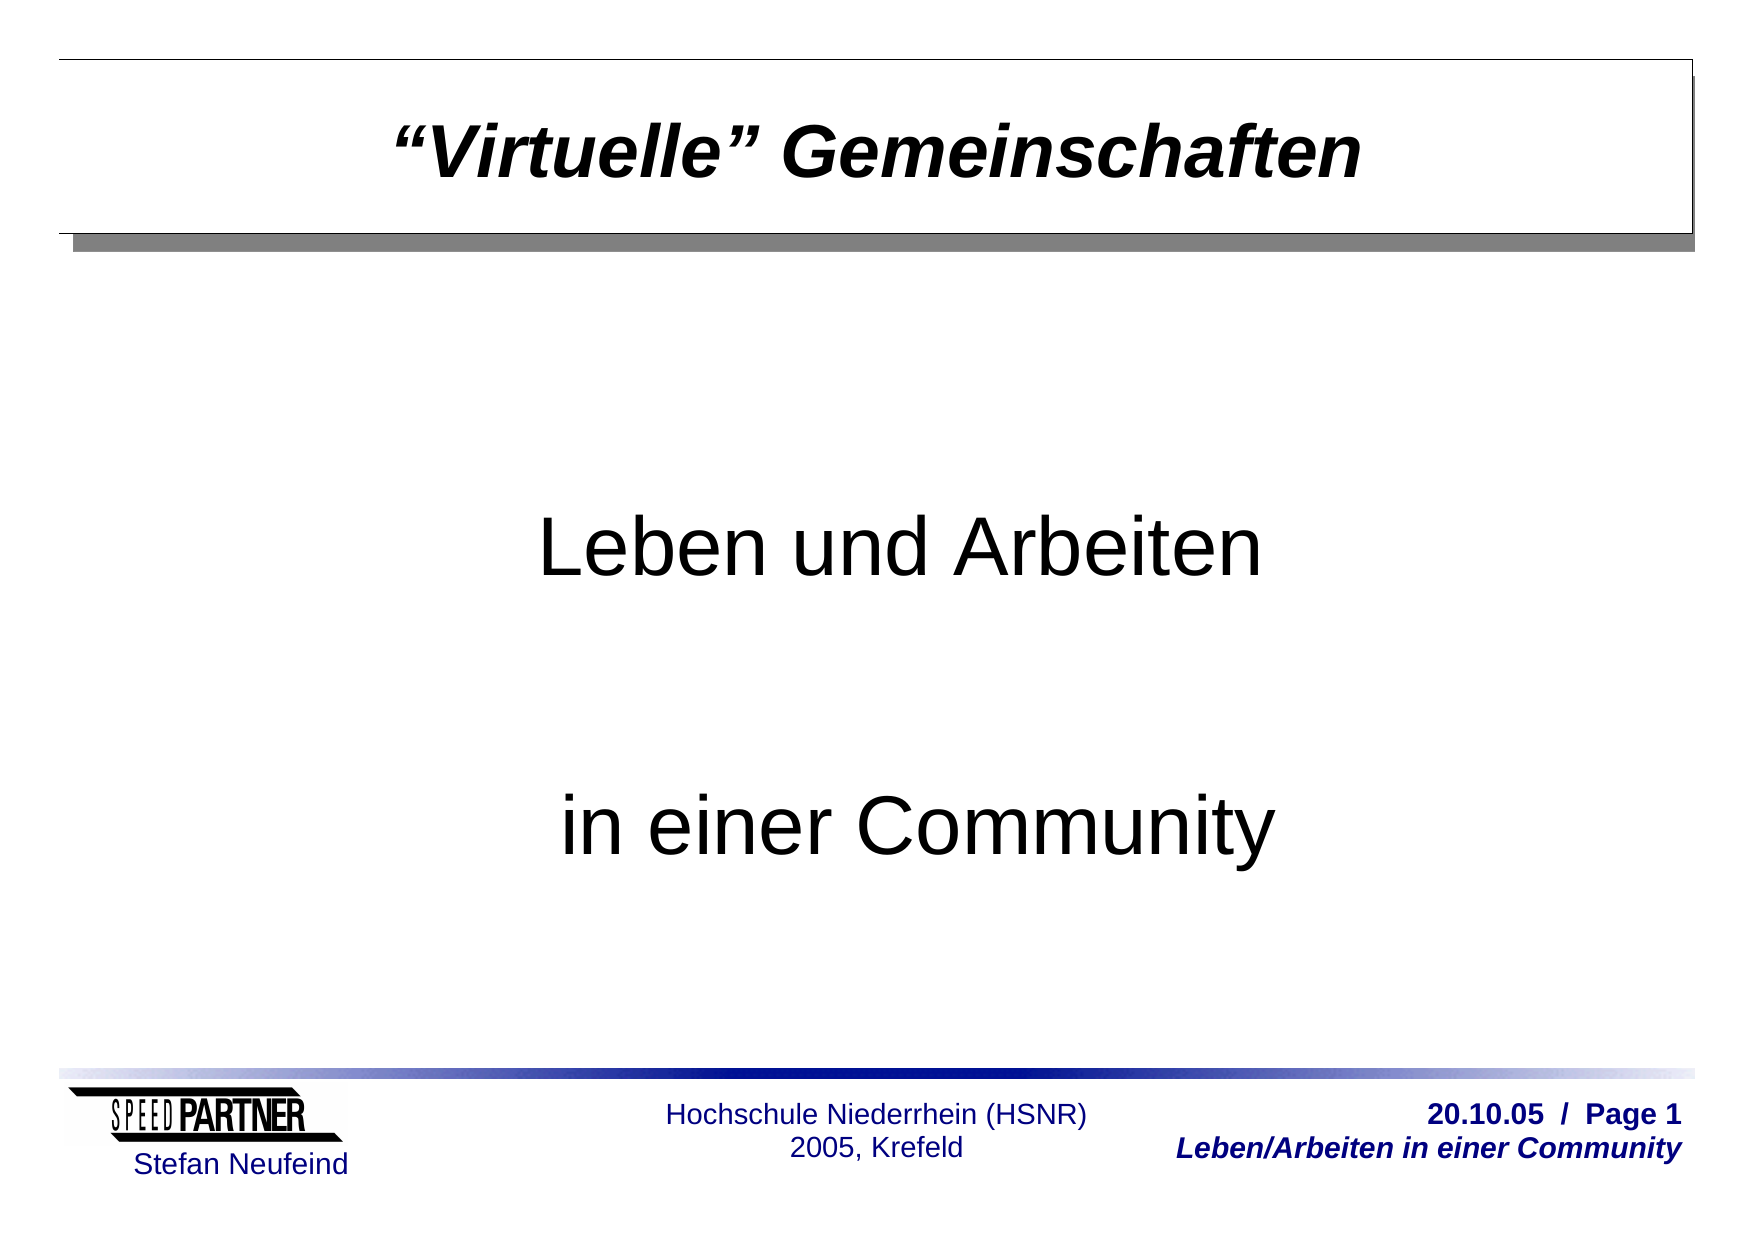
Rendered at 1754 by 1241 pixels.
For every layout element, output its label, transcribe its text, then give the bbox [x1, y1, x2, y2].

picture [59, 1068, 1695, 1079]
picture [64, 1082, 348, 1146]
subtitle Leben und Arbeiten in einer Community [71, 272, 1695, 1055]
title “Virtuelle” Gemeinschaften [59, 59, 1695, 244]
